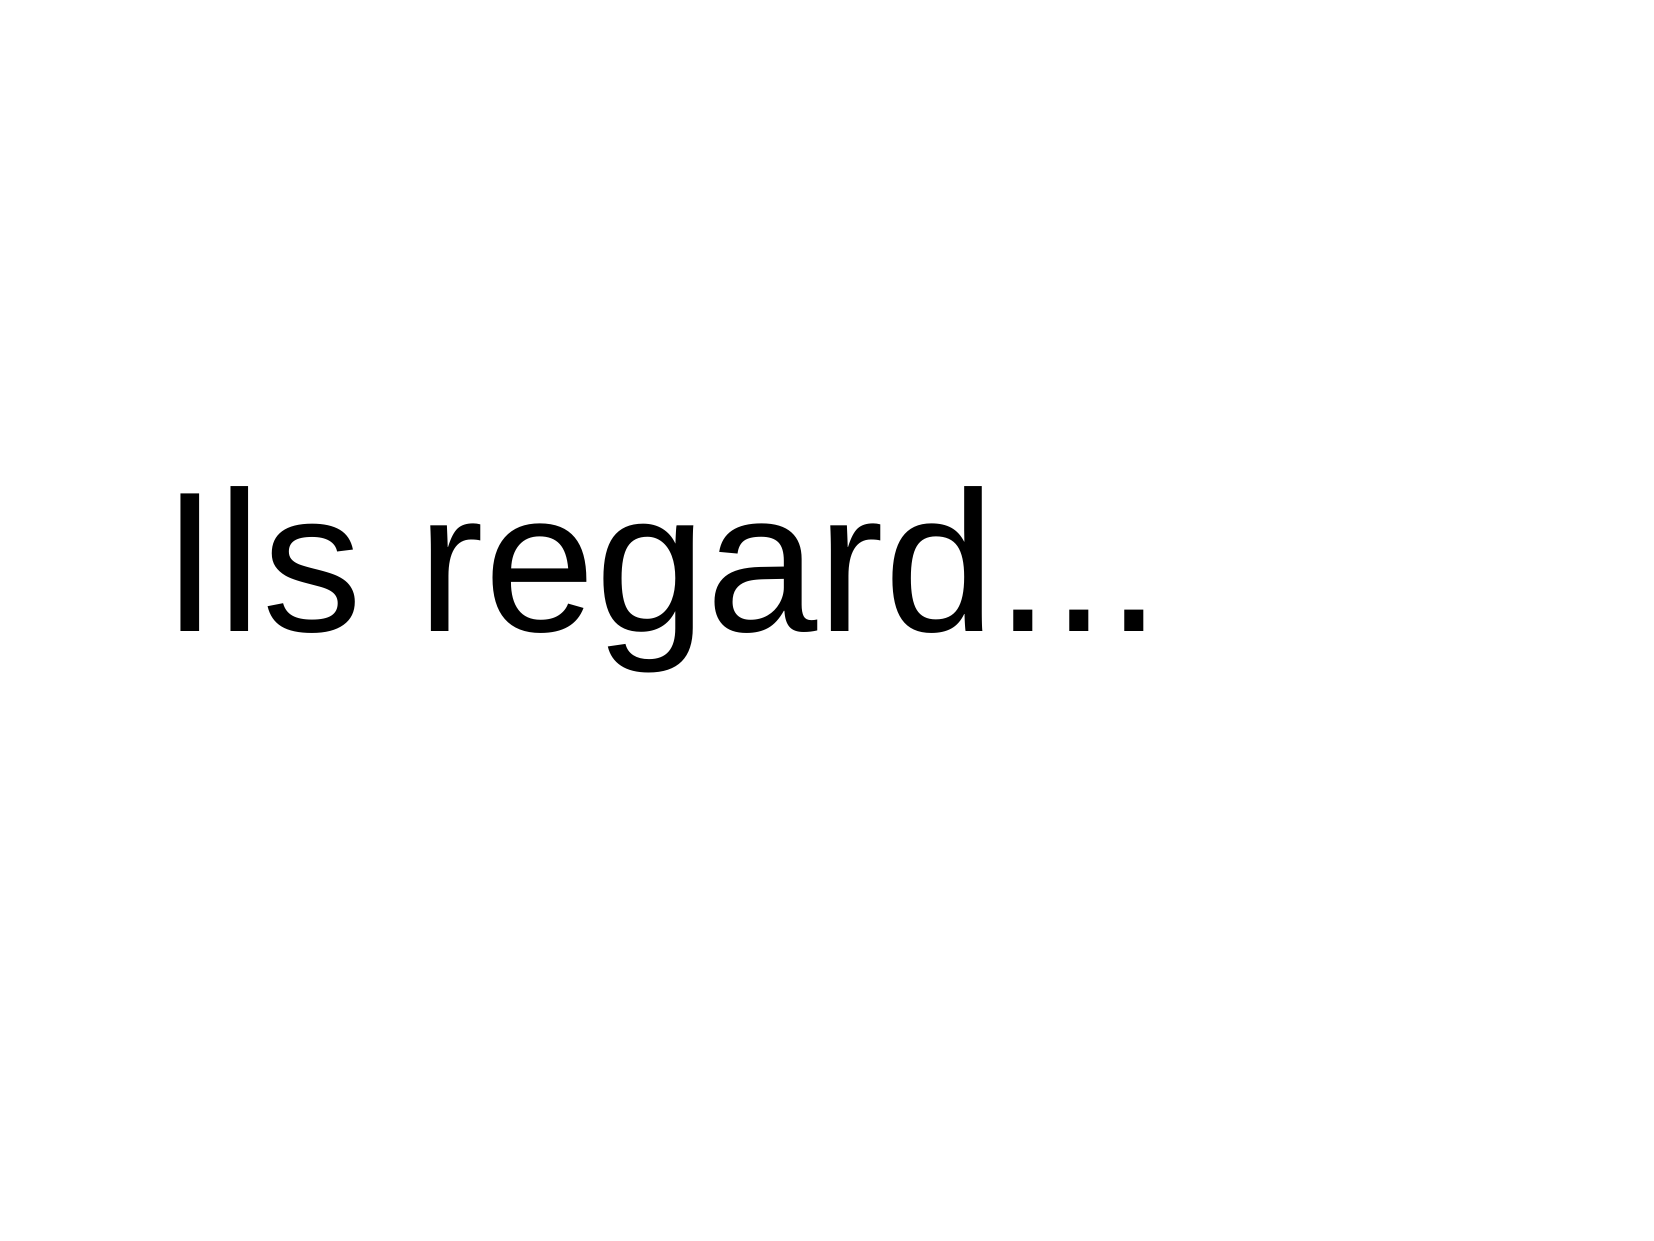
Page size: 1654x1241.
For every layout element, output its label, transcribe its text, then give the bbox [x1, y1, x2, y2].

text_box Ils regard... [147, 442, 1418, 682]
